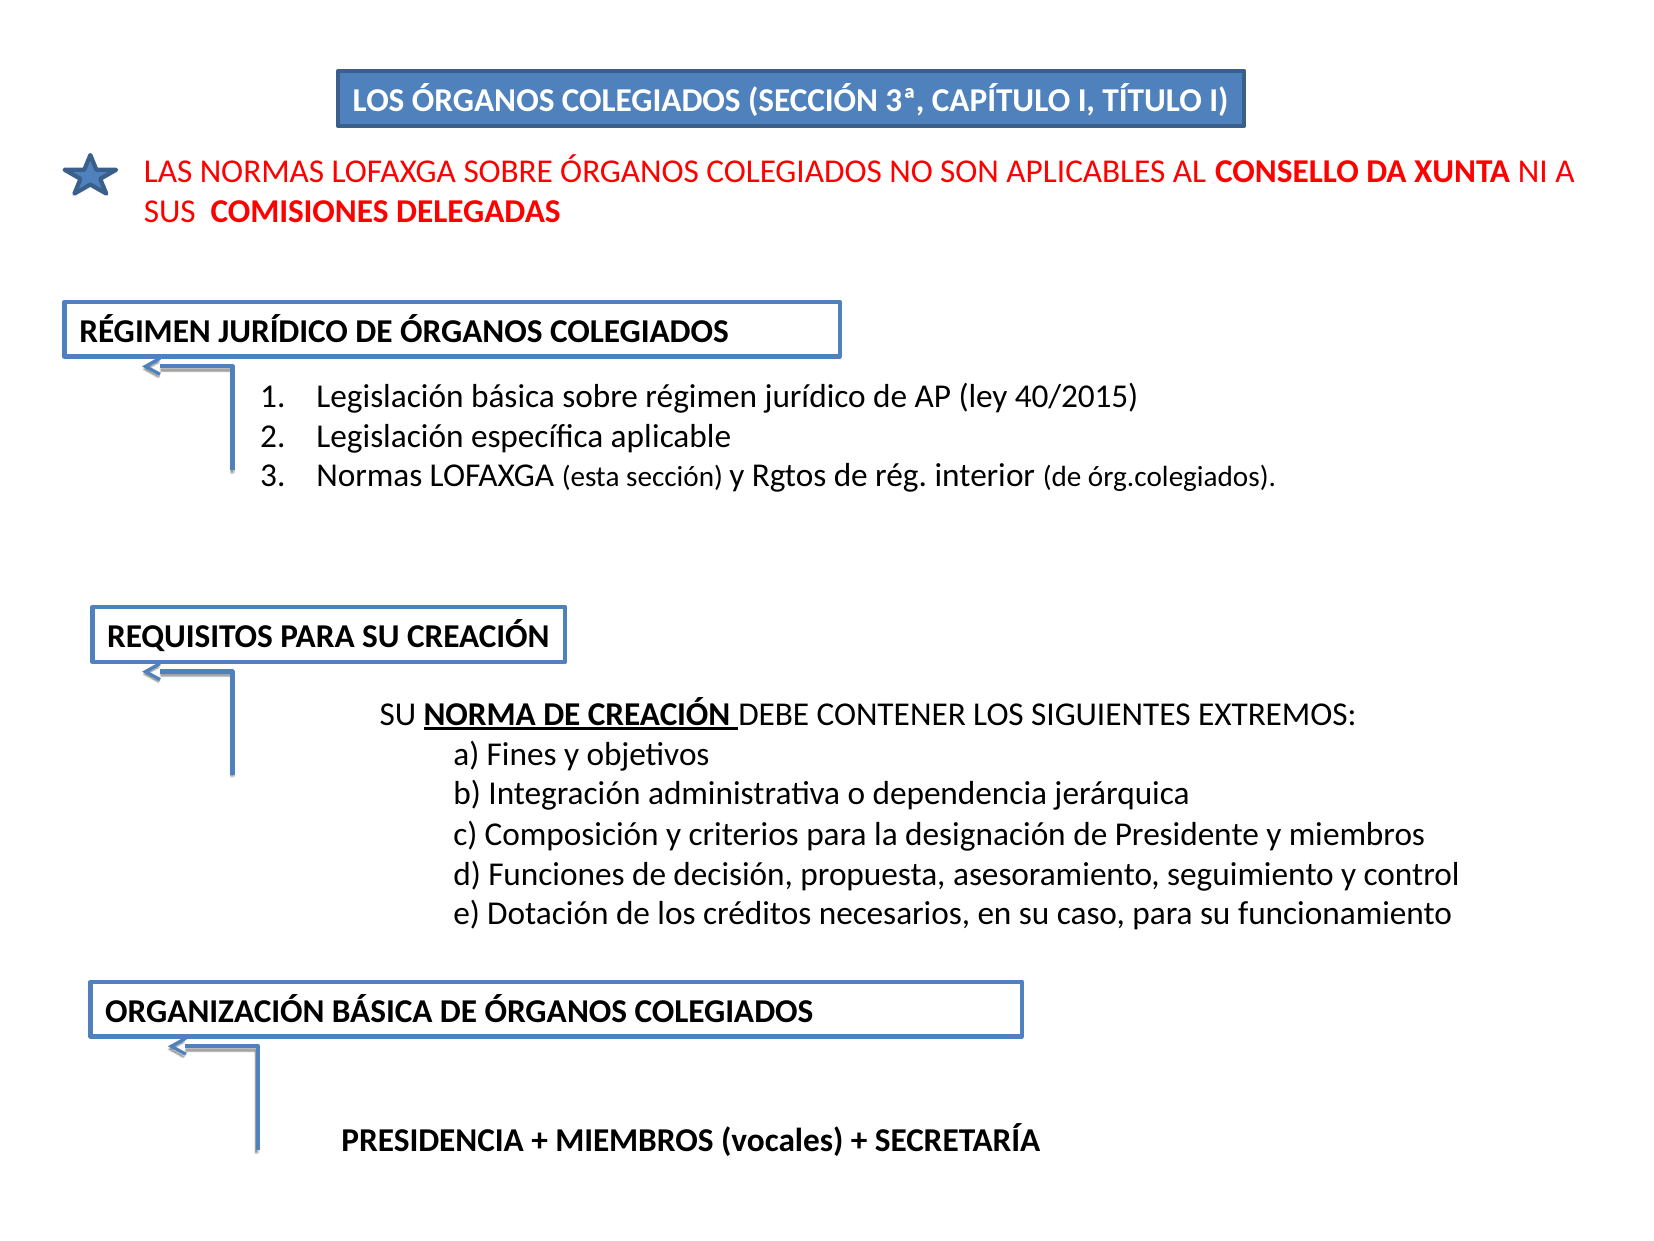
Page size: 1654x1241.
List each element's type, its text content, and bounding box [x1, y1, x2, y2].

text_box RÉGIMEN JURÍDICO DE ÓRGANOS COLEGIADOS [64, 301, 840, 357]
text_box SU NORMA DE CREACIÓN DEBE CONTENER LOS SIGUIENTES EXTREMOS: a) Fines y objetivos b) Integración administrativa o dependencia jerárquica c) Composición y criterios para la designación de Presidente y miembros d) Funciones de decisión, propuesta, asesoramiento, seguimiento y control e) Dotación de los créditos necesarios, en su caso, para su funcionamiento [364, 684, 1477, 979]
text_box [64, 155, 117, 194]
text_box REQUISITOS PARA SU CREACIÓN [92, 607, 566, 662]
text_box PRESIDENCIA + MIEMBROS (vocales) + SECRETARÍA [326, 1110, 1057, 1166]
text_box LOS ÓRGANOS COLEGIADOS (SECCIÓN 3ª, CAPÍTULO I, TÍTULO I) [337, 71, 1245, 126]
text_box LAS NORMAS LOFAXGA SOBRE ÓRGANOS COLEGIADOS NO SON APLICABLES AL CONSELLO DA XUNTA NI A SUS COMISIONES DELEGADAS [129, 142, 1634, 237]
text_box Legislación básica sobre régimen jurídico de AP (ley 40/2015) Legislación específica aplicable Normas LOFAXGA (esta sección) y Rgtos de rég. interior (de órg.colegiados). [245, 366, 1602, 501]
text_box ORGANIZACIÓN BÁSICA DE ÓRGANOS COLEGIADOS [90, 981, 1022, 1037]
